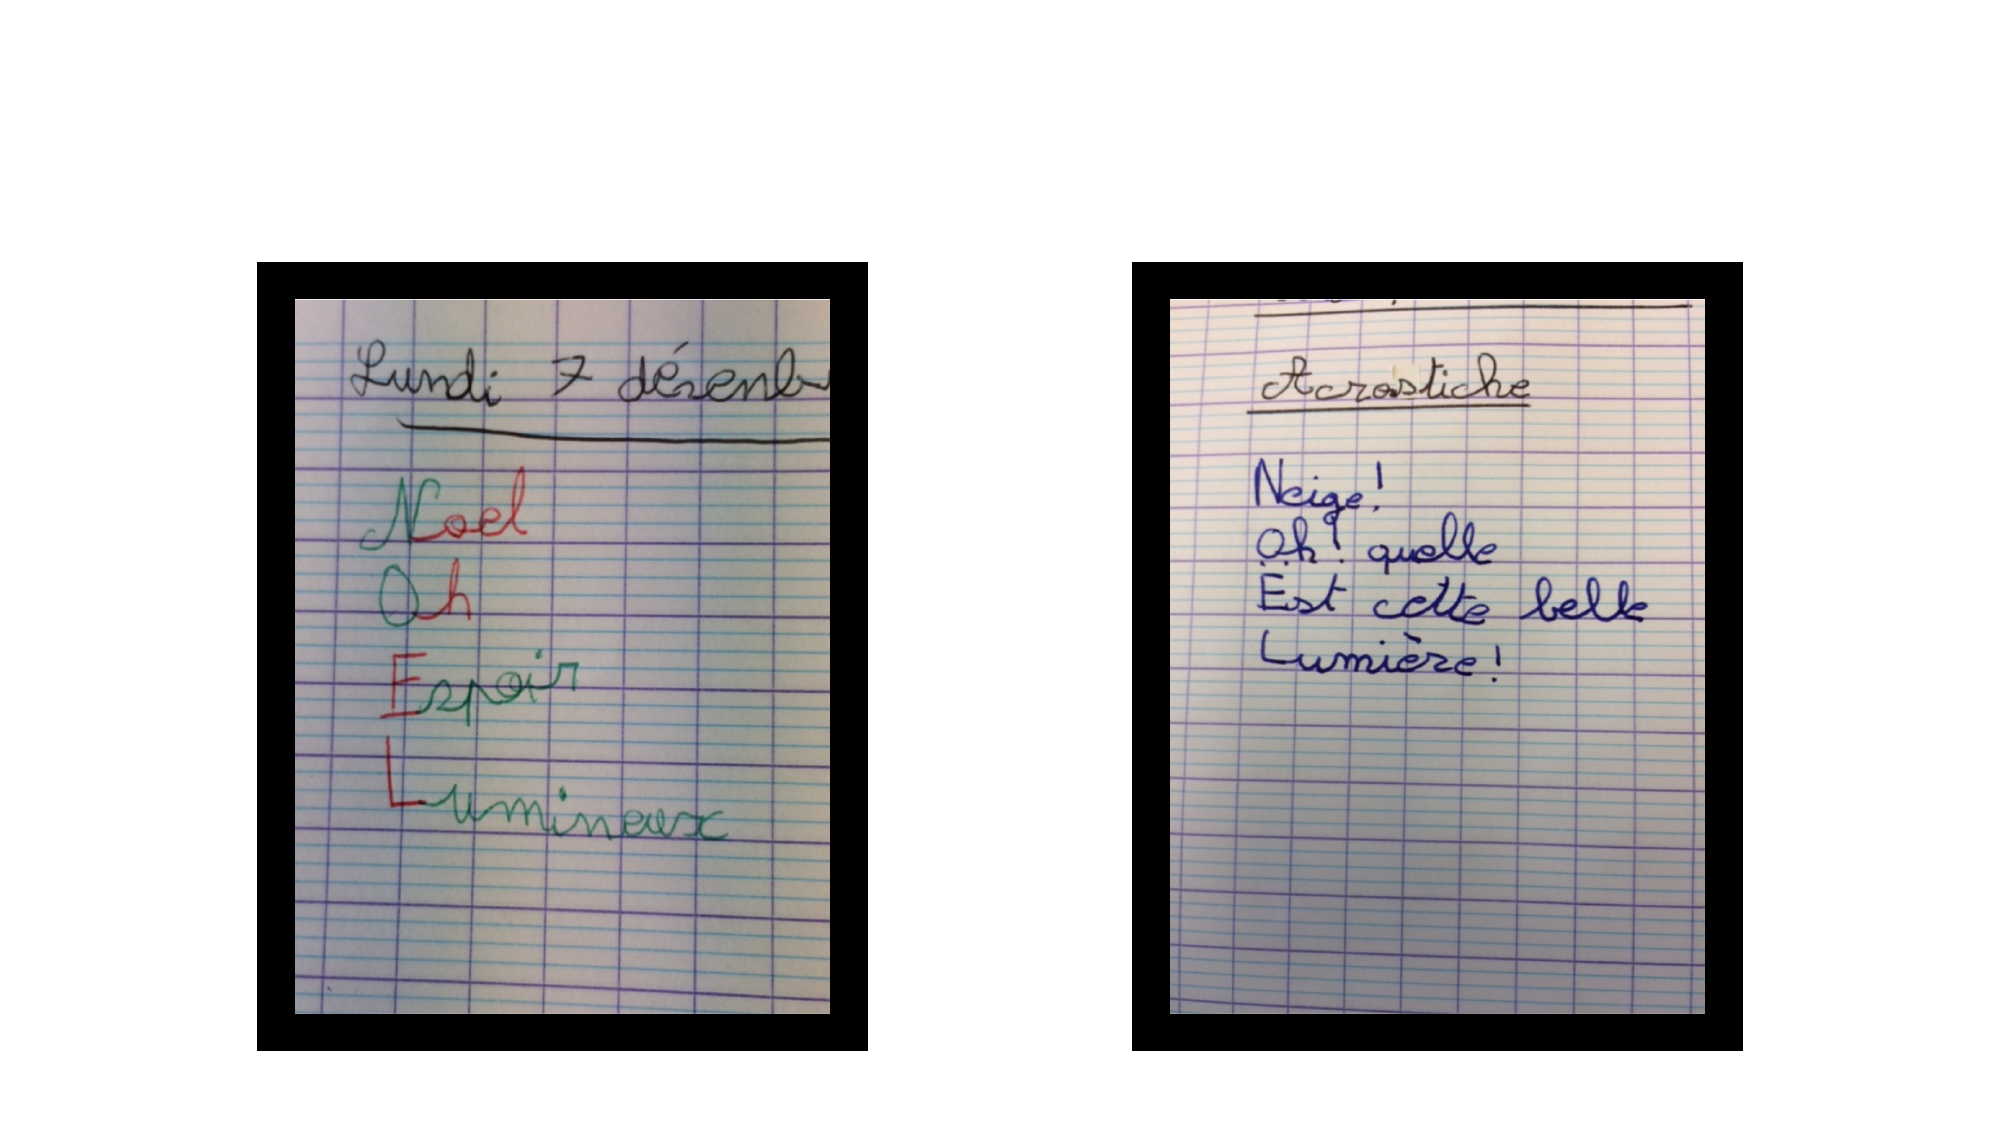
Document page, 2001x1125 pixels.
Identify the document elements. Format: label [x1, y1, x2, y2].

picture [1169, 299, 1706, 1014]
picture [294, 299, 831, 1014]
